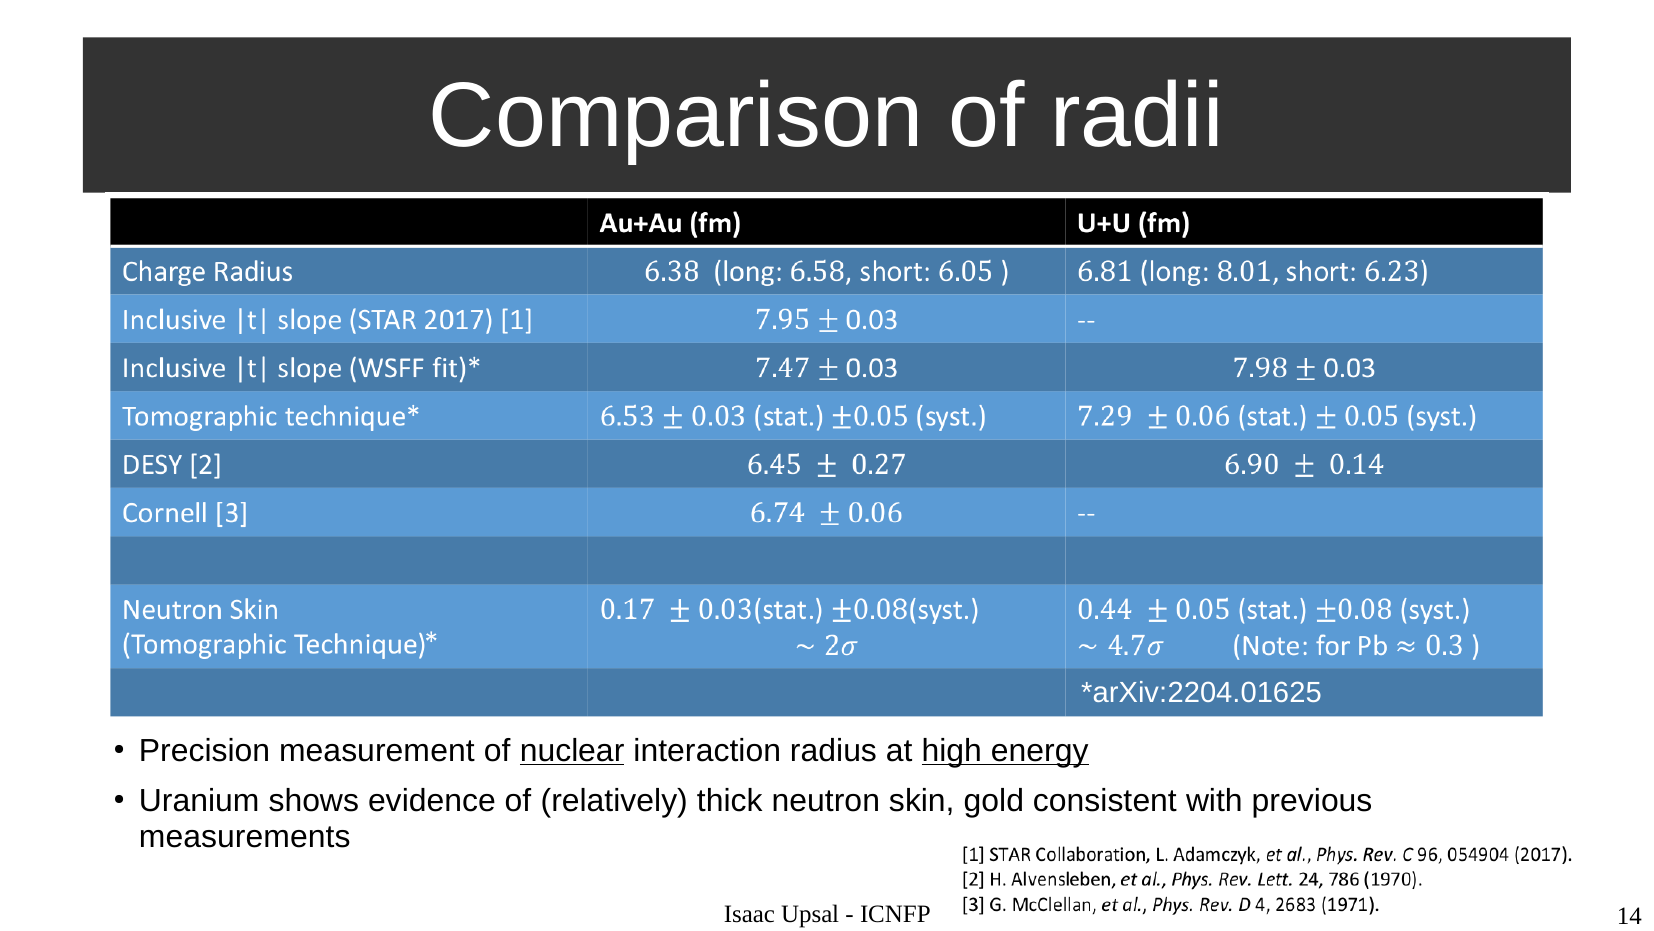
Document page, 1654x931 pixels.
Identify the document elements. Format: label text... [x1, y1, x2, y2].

title Comparison of radii [82, 37, 1571, 193]
picture [105, 192, 1549, 721]
picture [958, 839, 1577, 920]
text_box *arXiv:2204.01625 [1066, 669, 1450, 717]
list Precision measurement of nuclear interaction radius at high energy Uranium shows evidence of (relatively) thick neutron skin, gold consistent with previous measurements [105, 732, 1546, 856]
